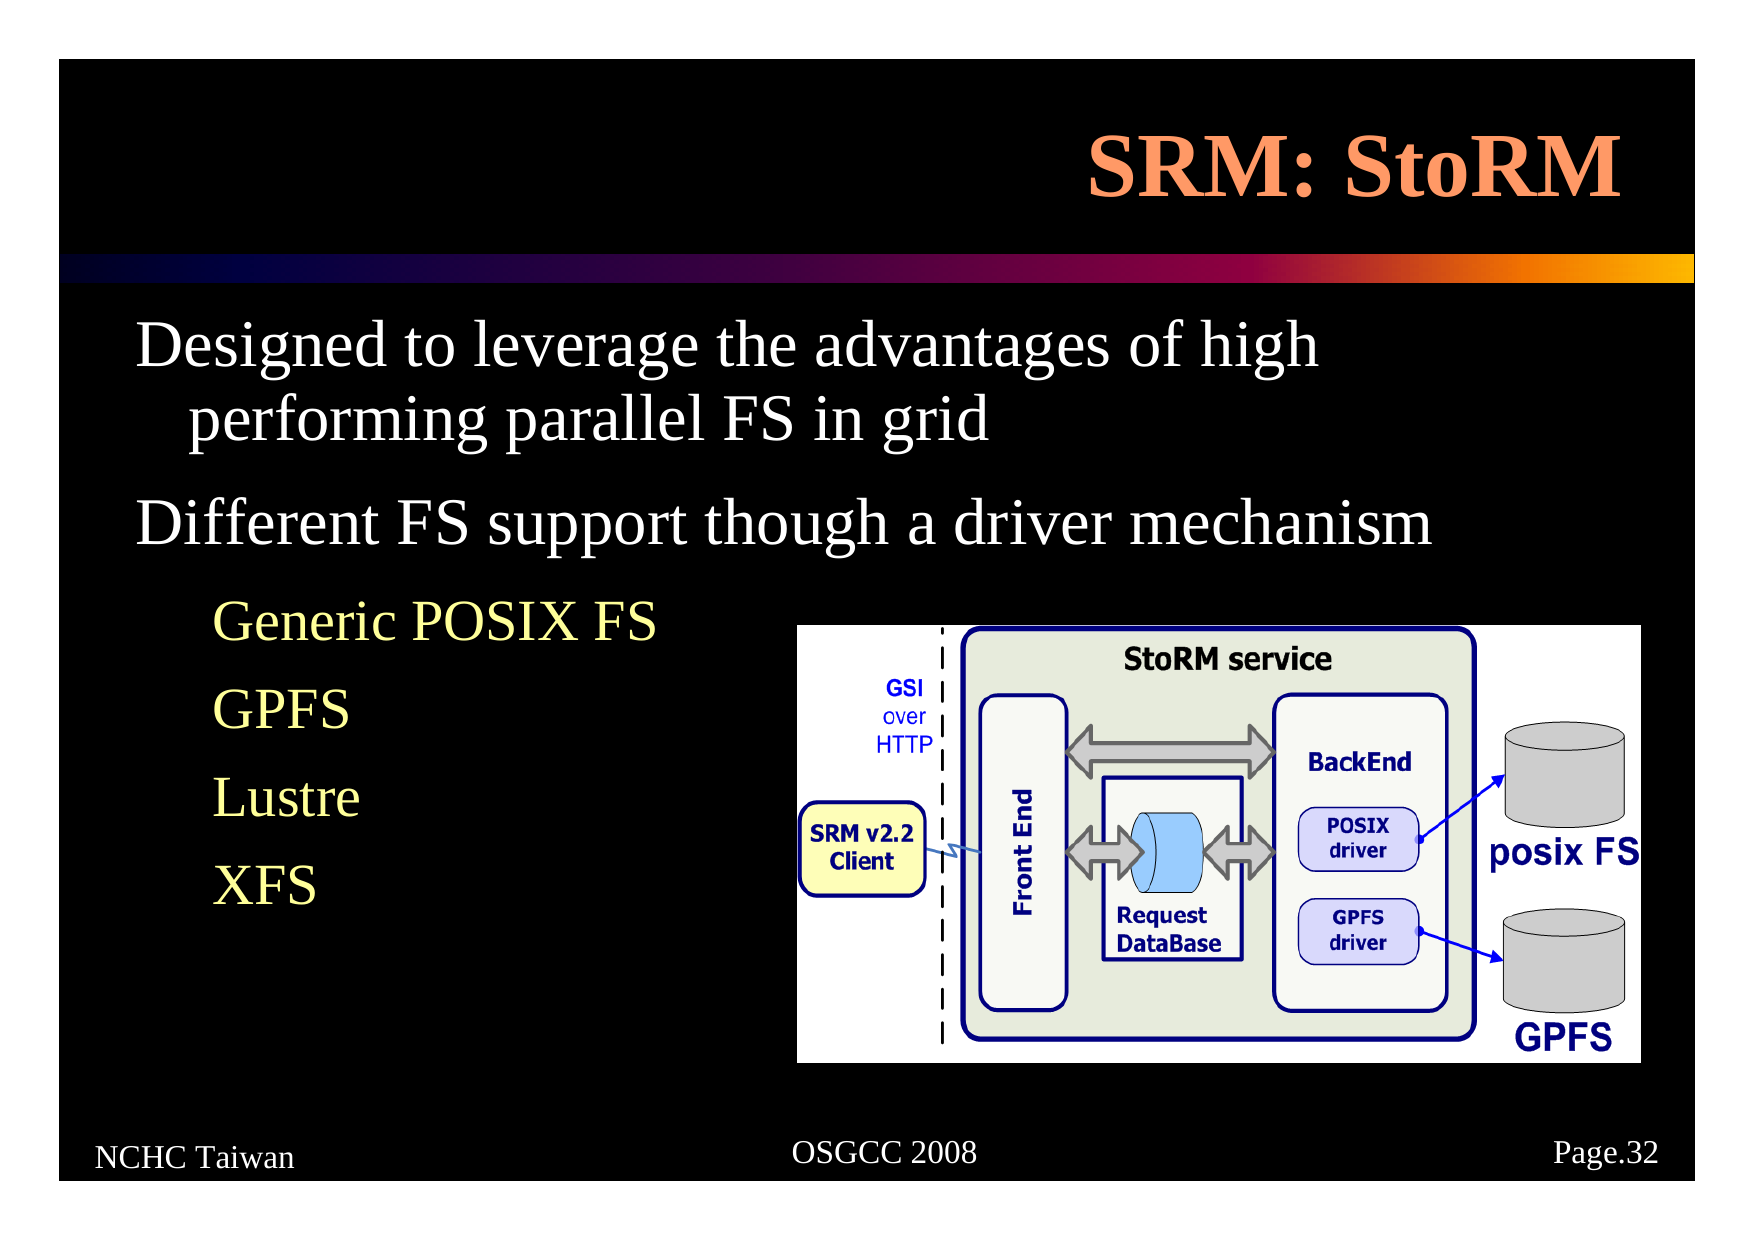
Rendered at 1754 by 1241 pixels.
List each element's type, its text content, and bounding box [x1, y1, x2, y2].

list Designed to leverage the advantages of high performing parallel FS in grid Different FS support though a driver mechanism Generic POSIX FS GPFS Lustre XFS [118, 307, 1610, 1075]
title SRM: StoRM [118, 93, 1625, 238]
picture [60, 254, 1694, 283]
picture [1610, 625, 1641, 1063]
